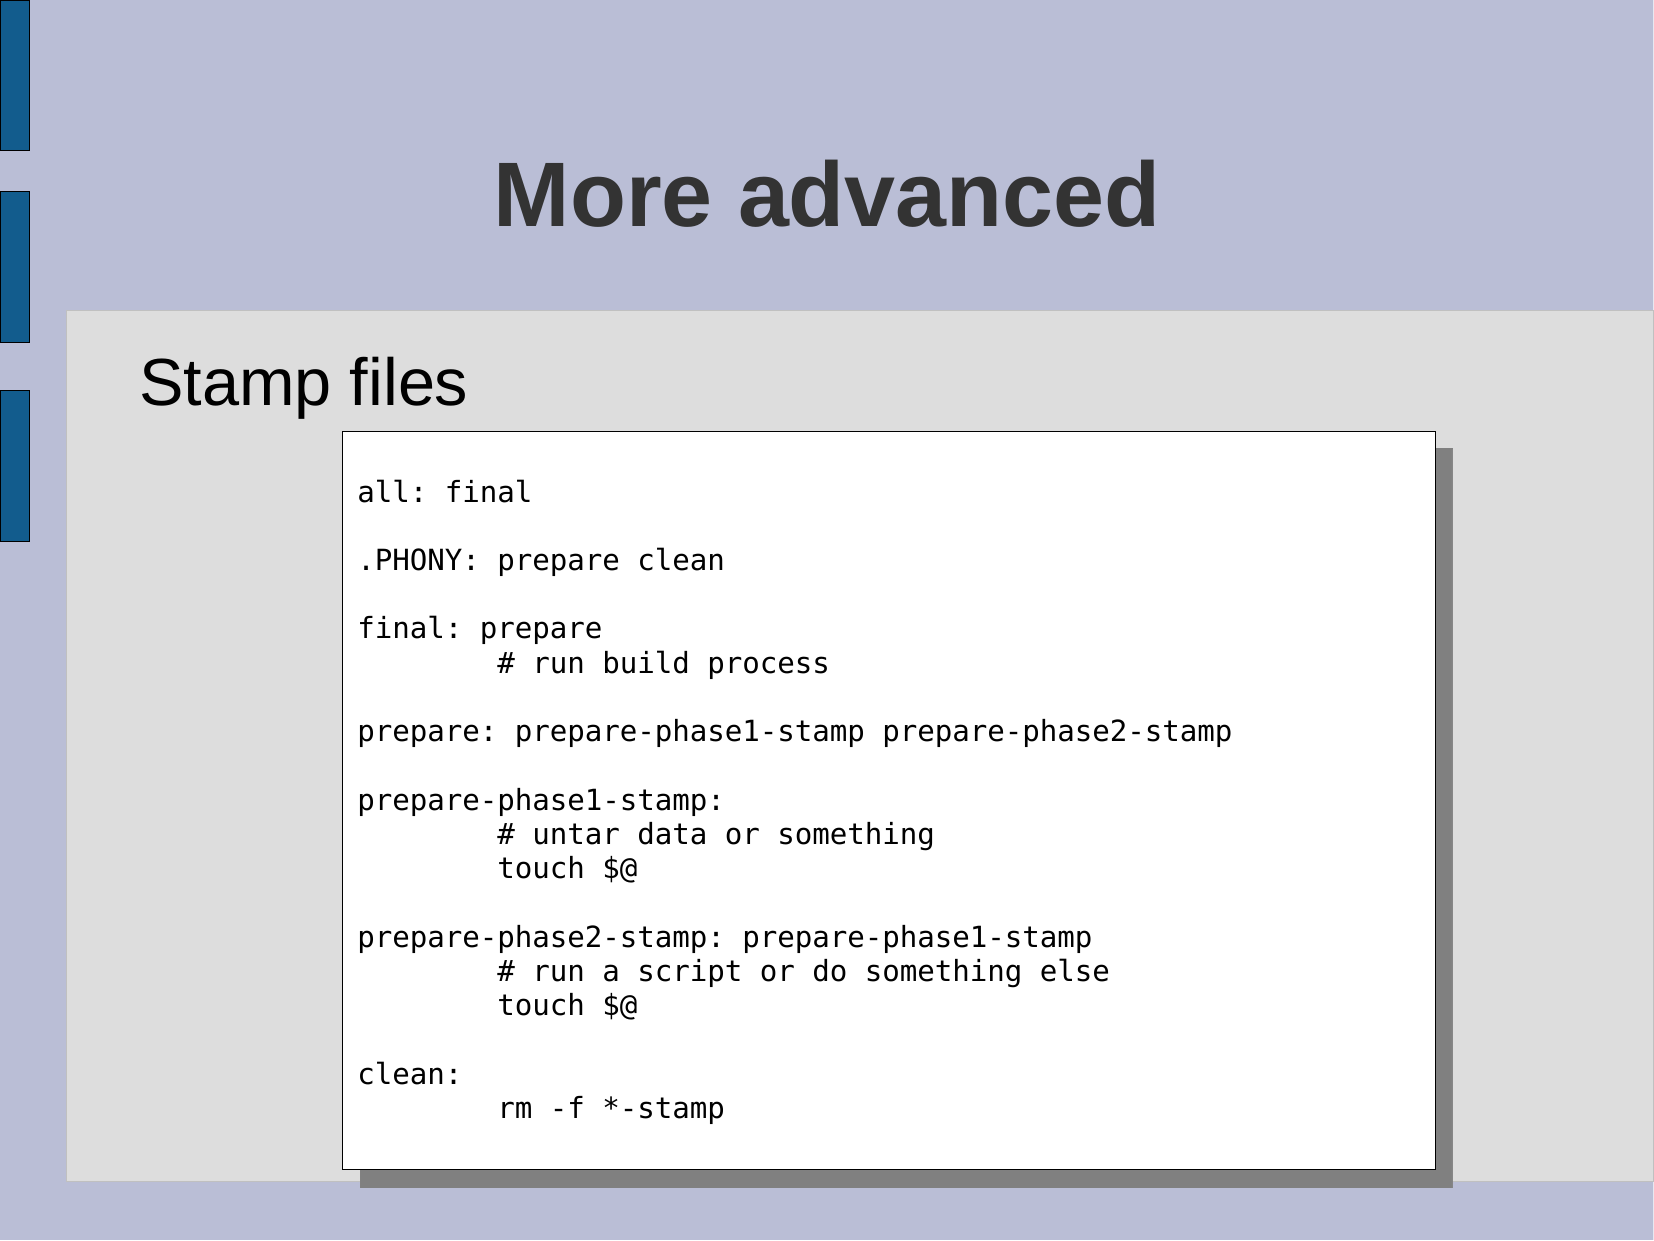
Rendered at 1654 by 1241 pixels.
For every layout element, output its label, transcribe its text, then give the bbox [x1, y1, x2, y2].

title More advanced [121, 98, 1534, 291]
text_box all: final .PHONY: prepare clean final: prepare # run build process prepare: prepare-phase1-stamp prepare-phase2-stamp prepare-phase1-stamp: # untar data or something touch $@ prepare-phase2-stamp: prepare-phase1-stamp # run a script or do something else touch $@ clean: rm -f *-stamp [342, 431, 1436, 1170]
list Stamp files [121, 344, 1534, 443]
